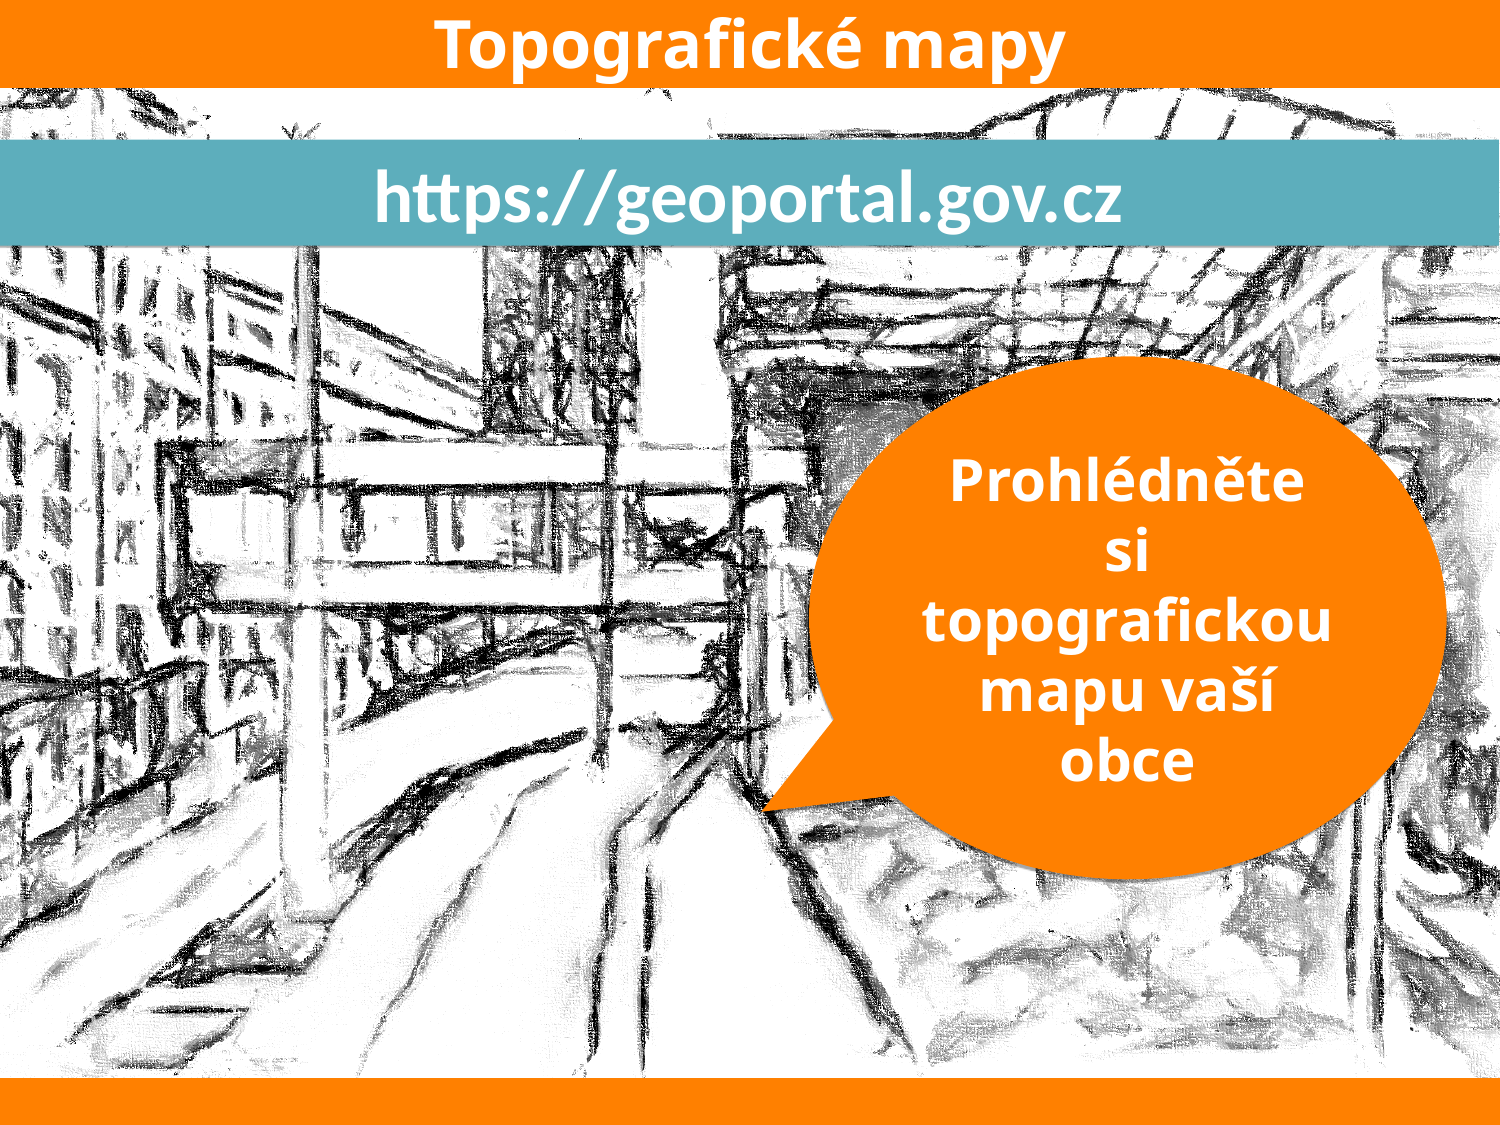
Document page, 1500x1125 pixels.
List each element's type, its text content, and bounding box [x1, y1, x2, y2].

text_box Topografické mapy [0, 0, 1500, 88]
text_box https://geoportal.gov.cz [0, 139, 1499, 246]
picture [0, 88, 1500, 1078]
text_box [0, 1078, 1500, 1125]
text_box Prohlédněte si topografickou mapu vaší obce [761, 356, 1447, 880]
